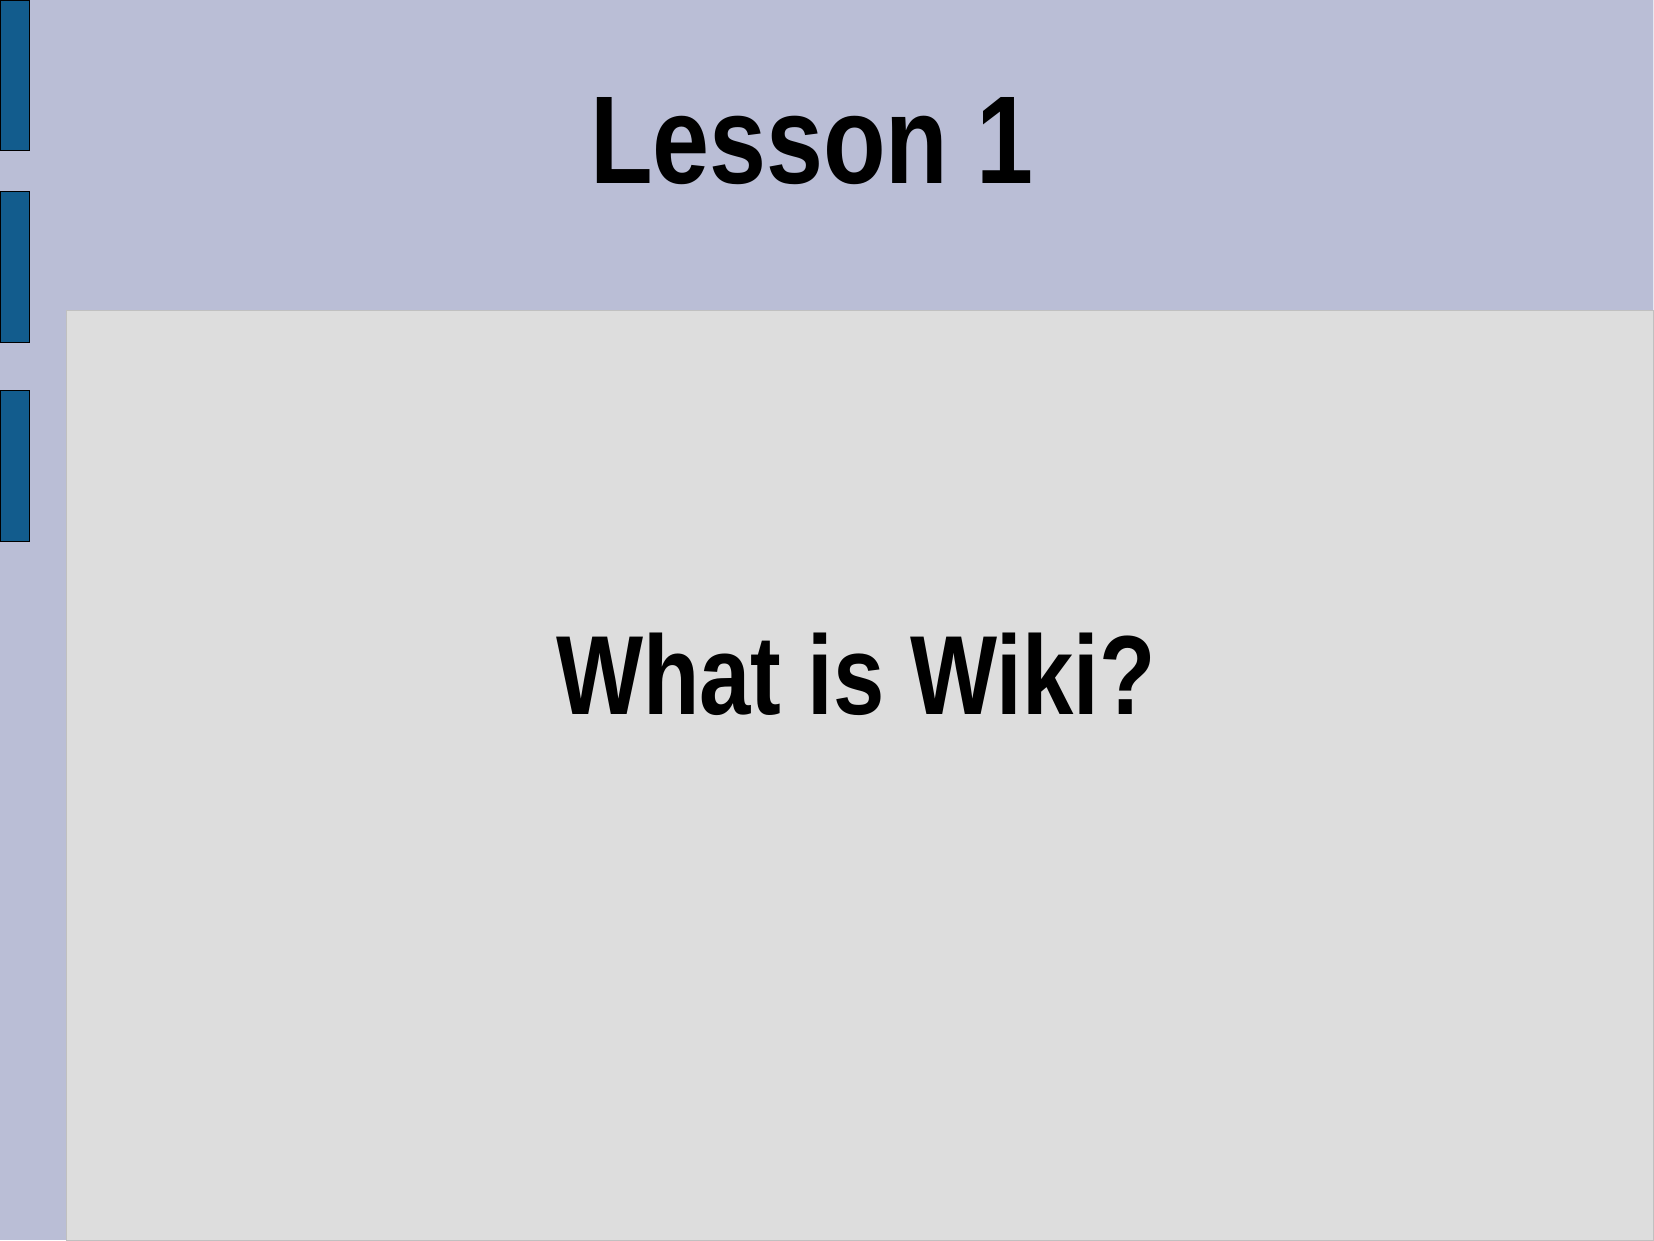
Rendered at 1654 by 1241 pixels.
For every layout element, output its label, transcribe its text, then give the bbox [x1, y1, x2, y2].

text_box What is Wiki? [88, 602, 1625, 746]
text_box Lesson 1 [383, 59, 1241, 217]
